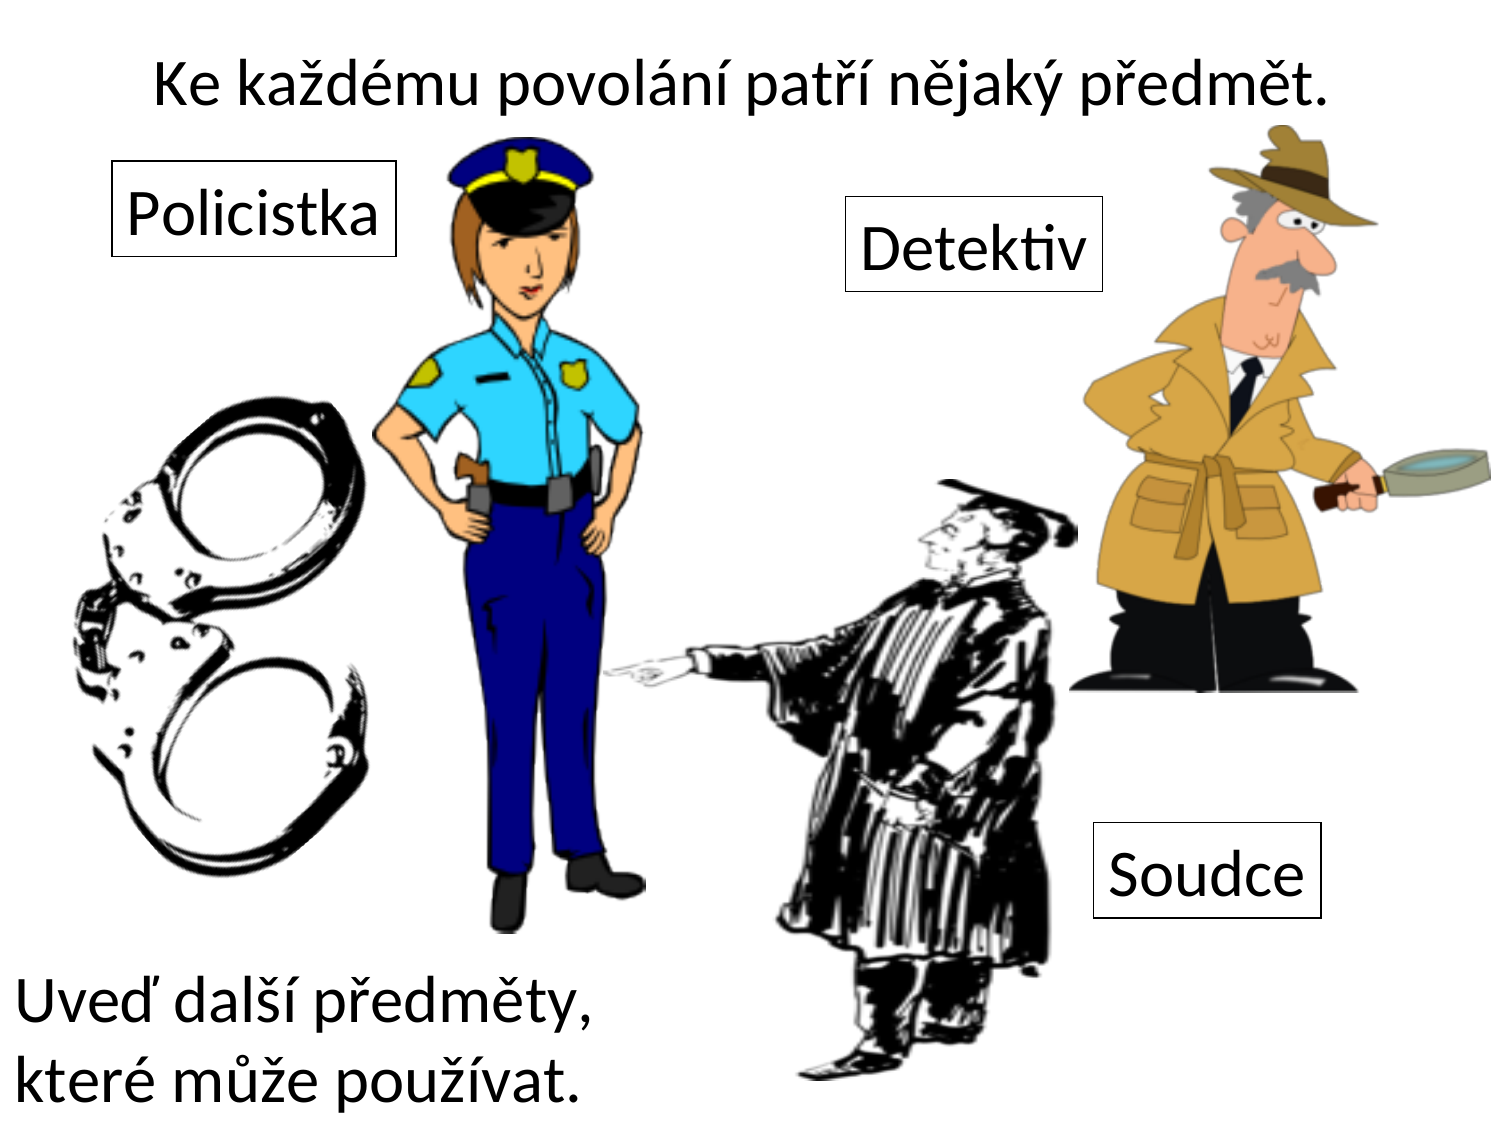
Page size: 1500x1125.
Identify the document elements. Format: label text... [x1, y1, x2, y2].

text_box Soudce [1093, 822, 1321, 918]
text_box Policistka [112, 160, 372, 257]
text_box Detektiv [845, 196, 1103, 292]
text_box Uveď další předměty, které může používat. [0, 948, 610, 1124]
picture [0, 125, 1491, 1081]
text_box Ke každému povolání patří nějaký předmět. [139, 30, 1347, 127]
